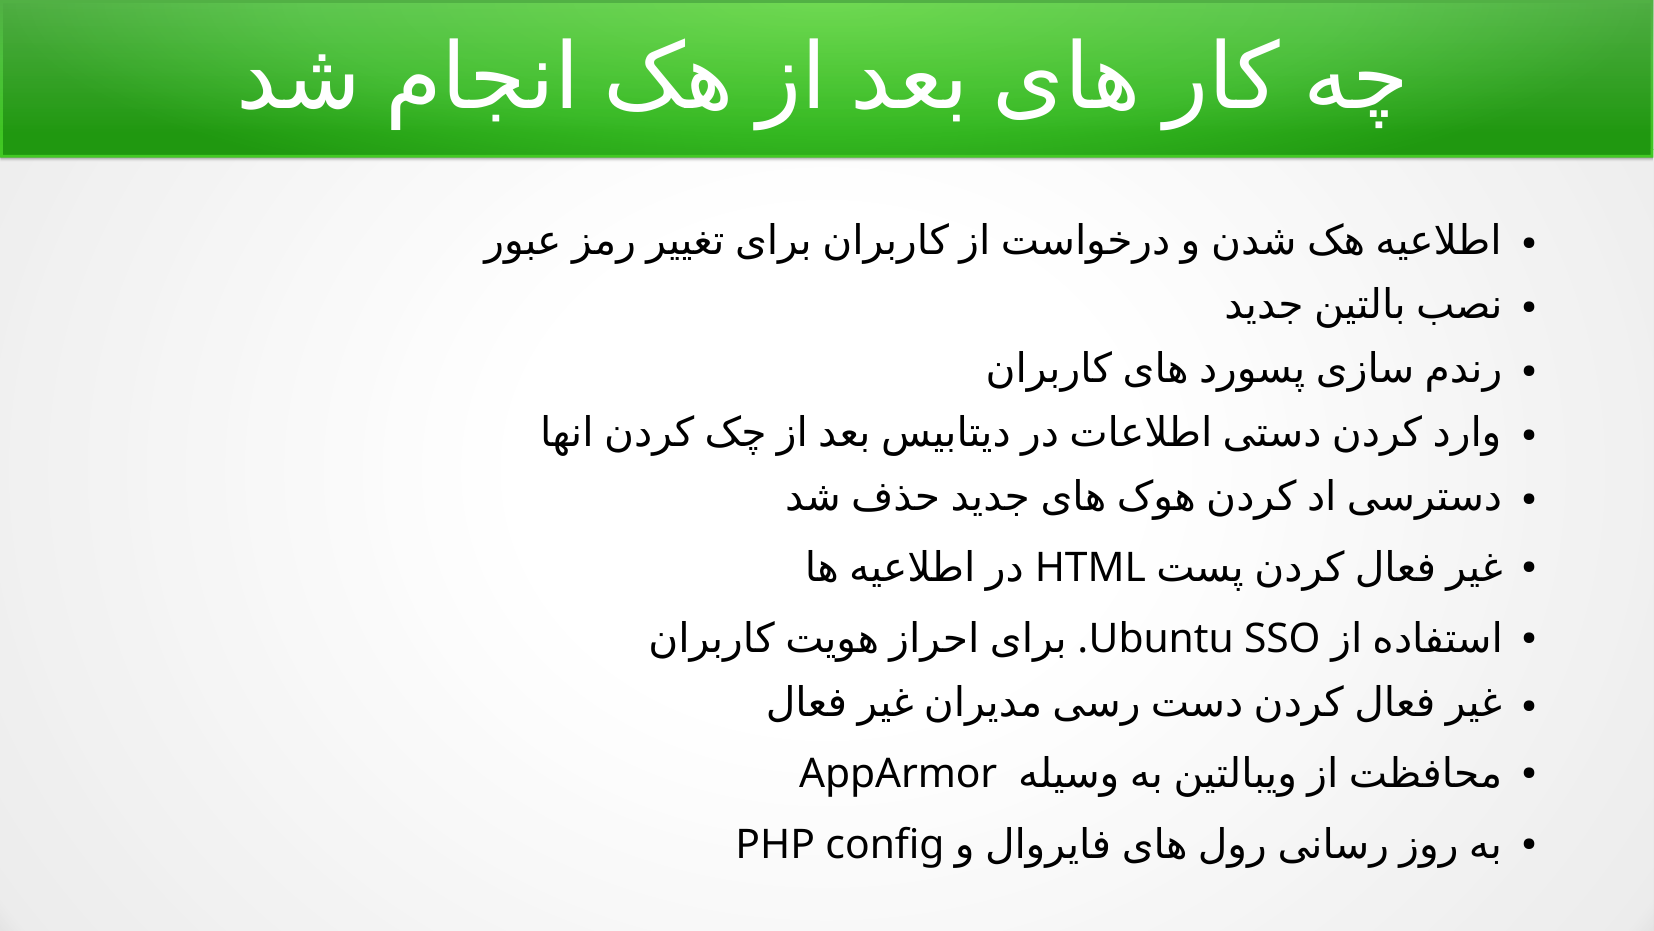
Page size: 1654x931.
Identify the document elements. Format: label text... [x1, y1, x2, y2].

title چه کار های بعد از هک انجام شد [82, 30, 1571, 141]
list اطلاعیه هک شدن و درخواست از کاربران برای تغییر رمز عبور نصب بالتین جدید رندم سازی پسورد های کاربران وارد کردن دستی اطلاعات در دیتابیس بعد از چک کردن انها دسترسی اد کردن هوک های جدید حذف شد غیر فعال کردن پست HTML در اطلاعیه ها استفاده از Ubuntu SSO. برای احراز هویت کاربران غیر فعال کردن دست رسی مدیران غیر فعال محافظت از ویبالتین به وسیله AppArmor به روز رسانی رول های فایروال و PHP config [35, 217, 1538, 886]
